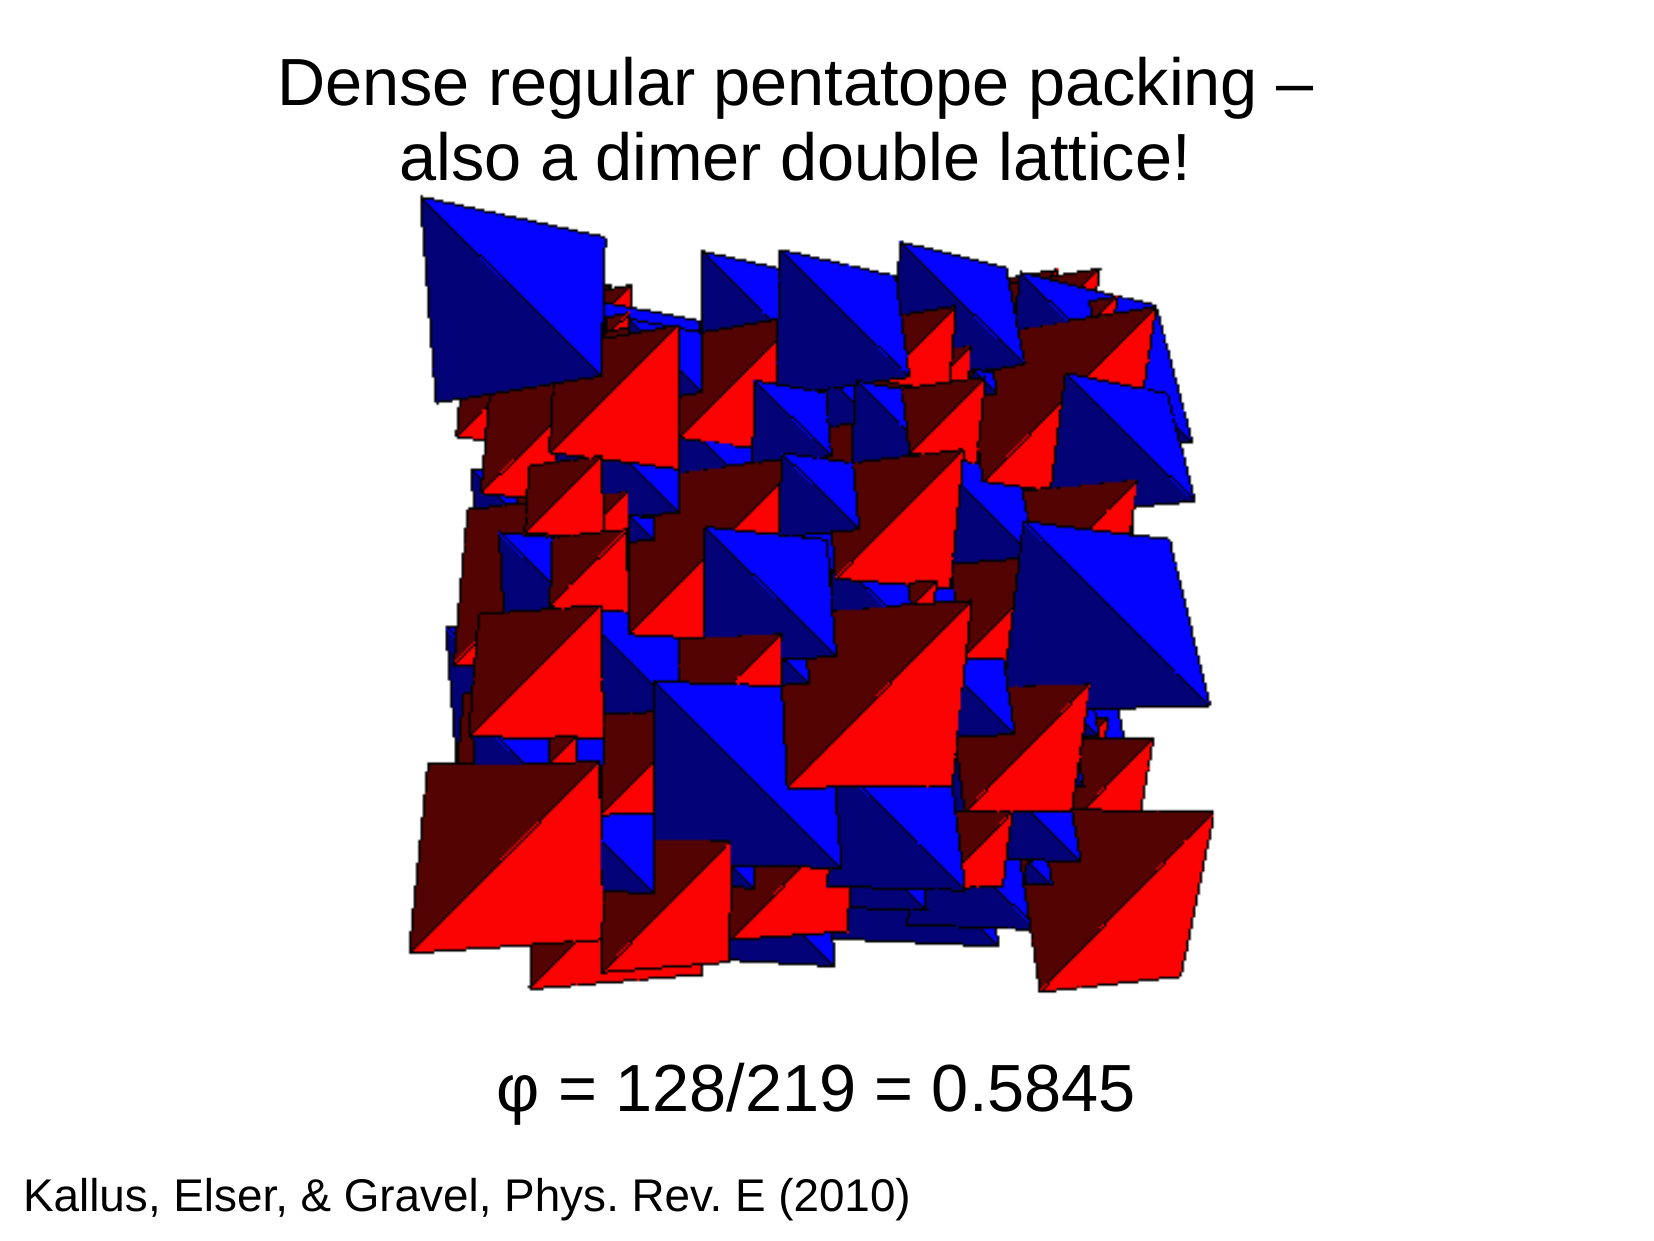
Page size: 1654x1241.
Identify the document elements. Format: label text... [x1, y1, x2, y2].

text_box Kallus, Elser, & Gravel, Phys. Rev. E (2010) [8, 1162, 940, 1229]
picture [387, 202, 1237, 1016]
text_box φ = 128/219 = 0.5845 [481, 1043, 1154, 1134]
text_box Dense regular pentatope packing – also a dimer double lattice! [262, 37, 1334, 202]
